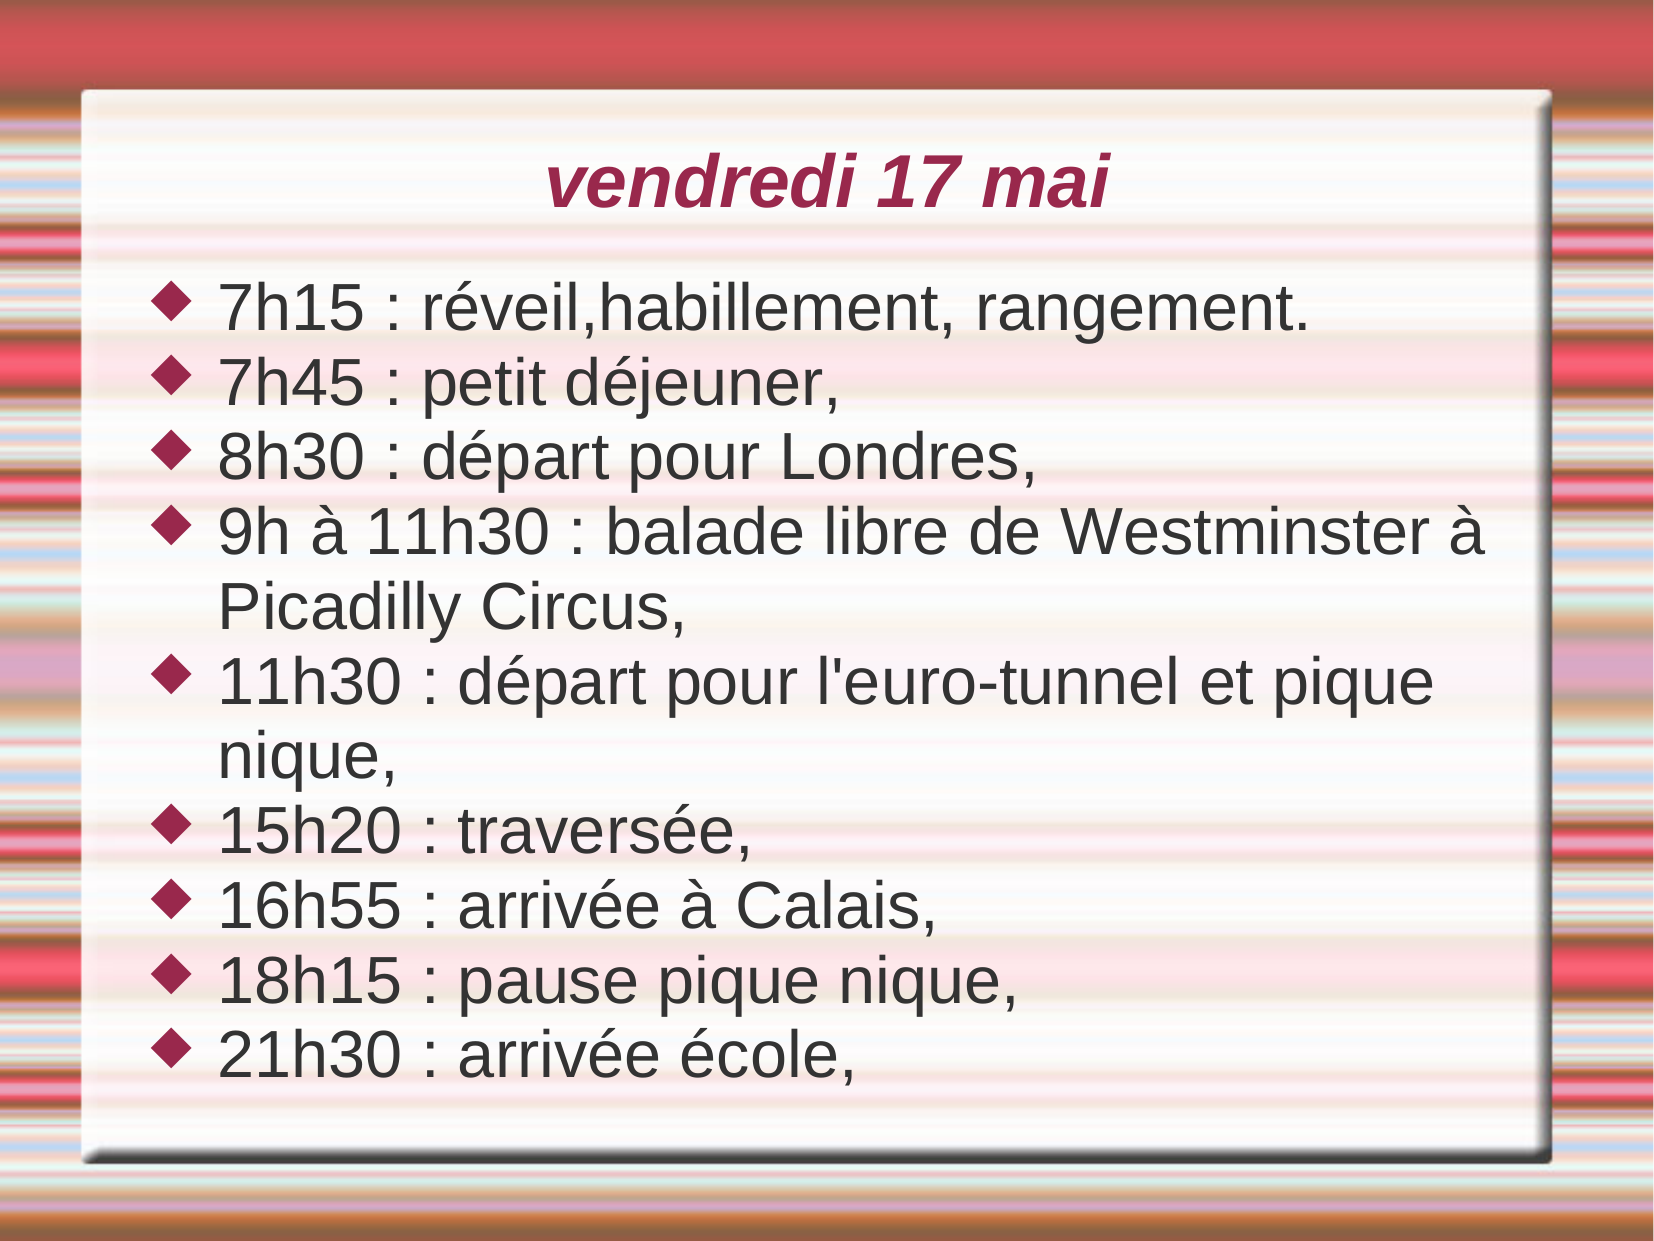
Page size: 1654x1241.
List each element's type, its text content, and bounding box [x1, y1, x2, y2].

list 7h15 : réveil,habillement, rangement. 7h45 : petit déjeuner, 8h30 : départ pour Londres, 9h à 11h30 : balade libre de Westminster à Picadilly Circus, 11h30 : départ pour l'euro-tunnel et pique nique, 15h20 : traversée, 16h55 : arrivée à Calais, 18h15 : pause pique nique, 21h30 : arrivée école, [134, 269, 1516, 1090]
title vendredi 17 mai [121, 114, 1534, 249]
picture [0, 0, 1654, 1241]
